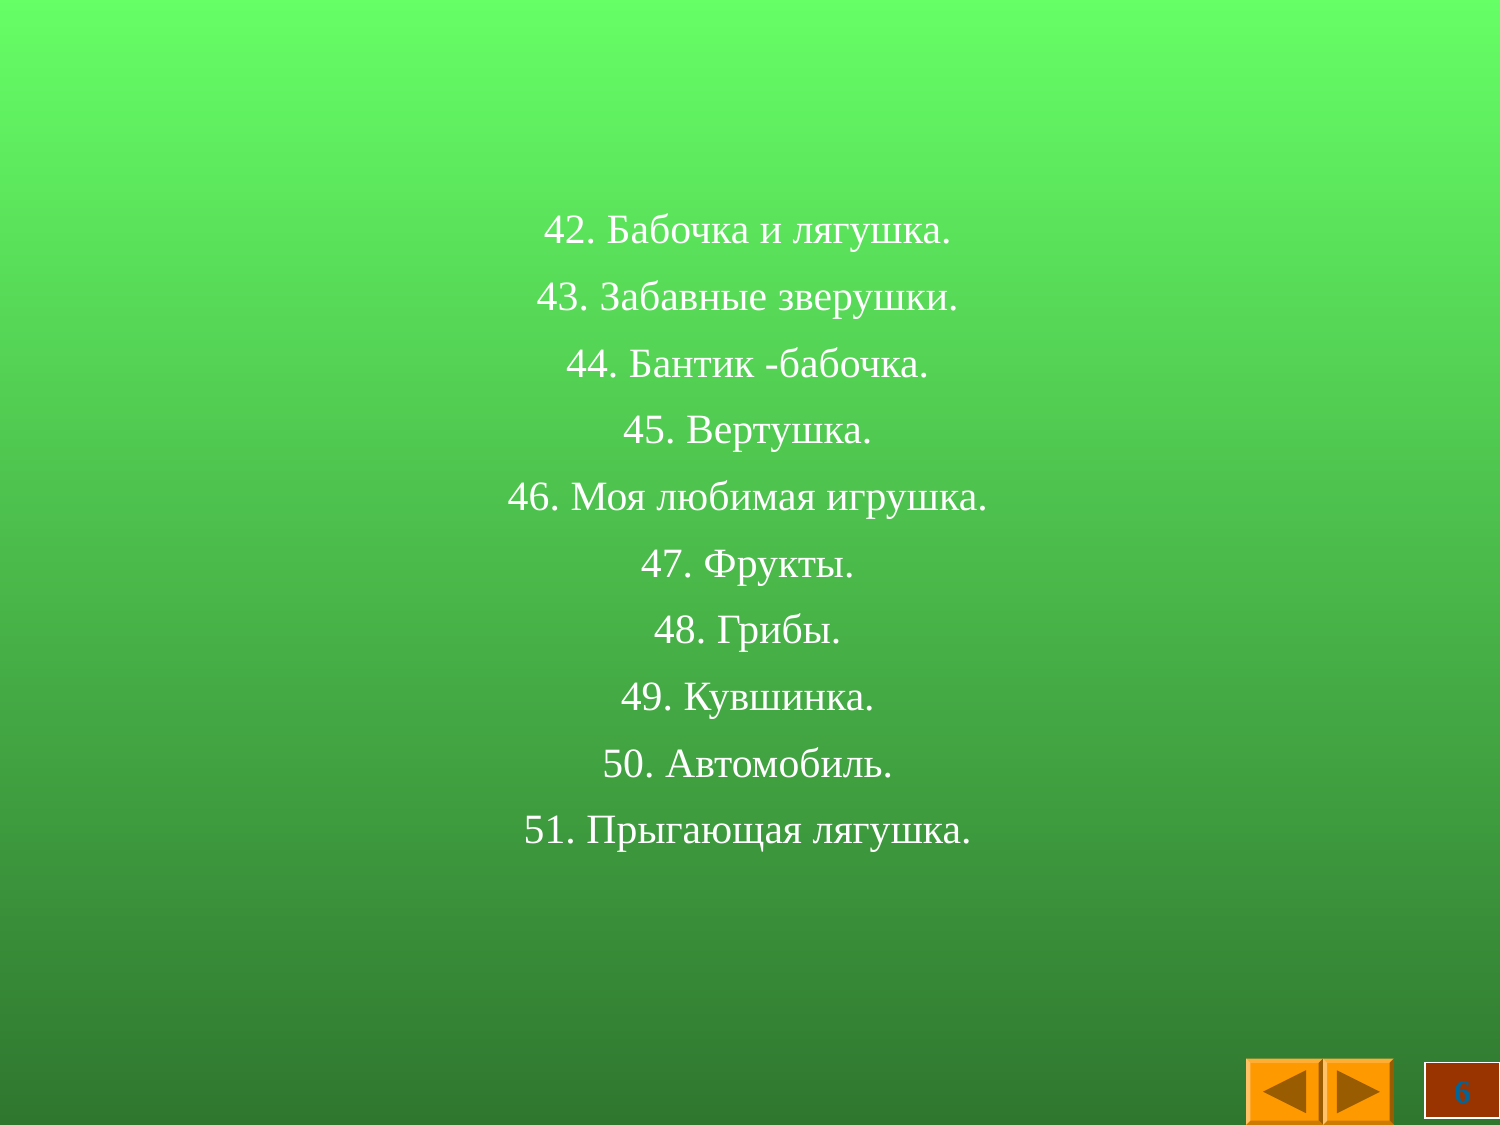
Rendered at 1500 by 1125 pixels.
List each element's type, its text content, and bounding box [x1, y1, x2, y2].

text_box 6 [1425, 1062, 1500, 1118]
subtitle 42. Бабочка и лягушка. 43. Забавные зверушки. 44. Бантик -бабочка. 45. Вертушка. 46. Моя любимая игрушка. 47. Фрукты. 48. Грибы. 49. Кувшинка. 50. Автомобиль. 51. Прыгающая лягушка. [72, 80, 1423, 974]
text_box [1324, 1058, 1394, 1125]
text_box [1247, 1058, 1323, 1125]
